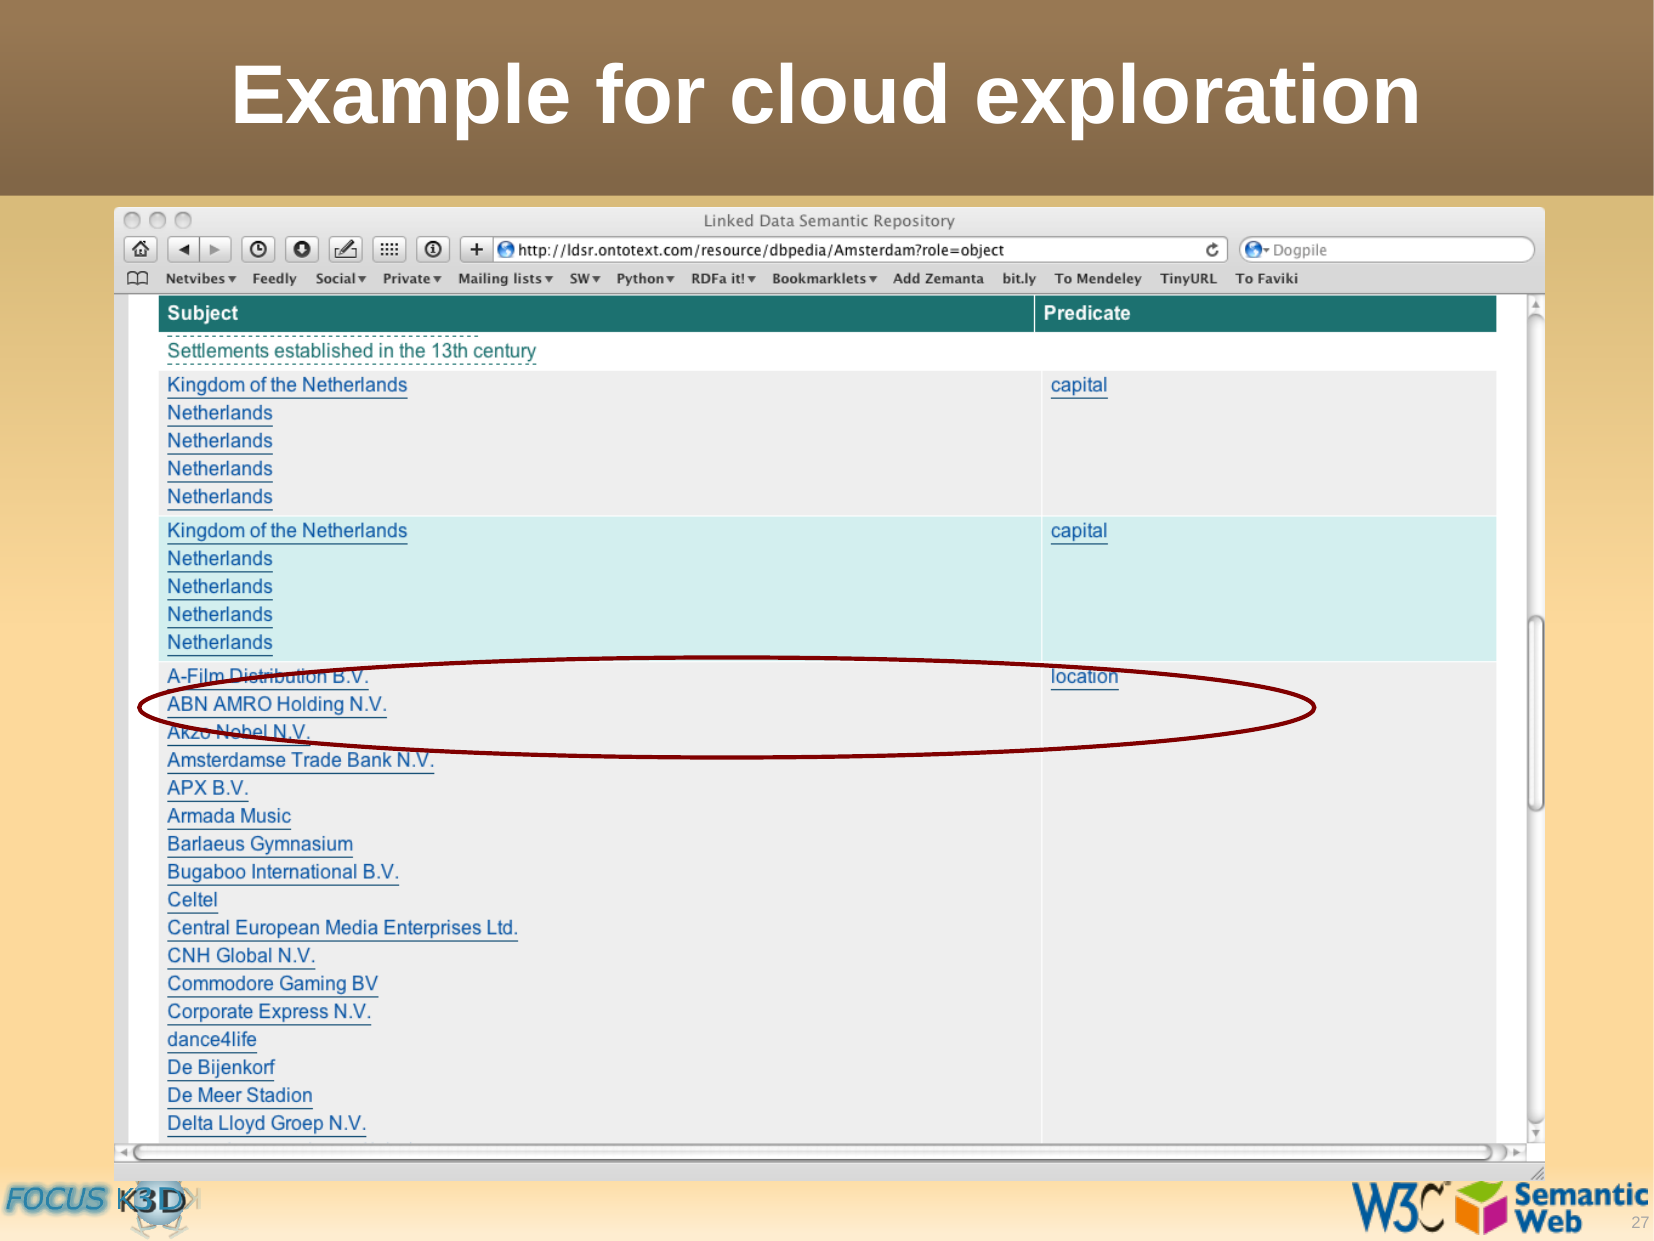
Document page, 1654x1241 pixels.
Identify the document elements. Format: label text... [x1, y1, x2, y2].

title Example for cloud exploration [0, 0, 1654, 196]
picture [0, 196, 1654, 1241]
